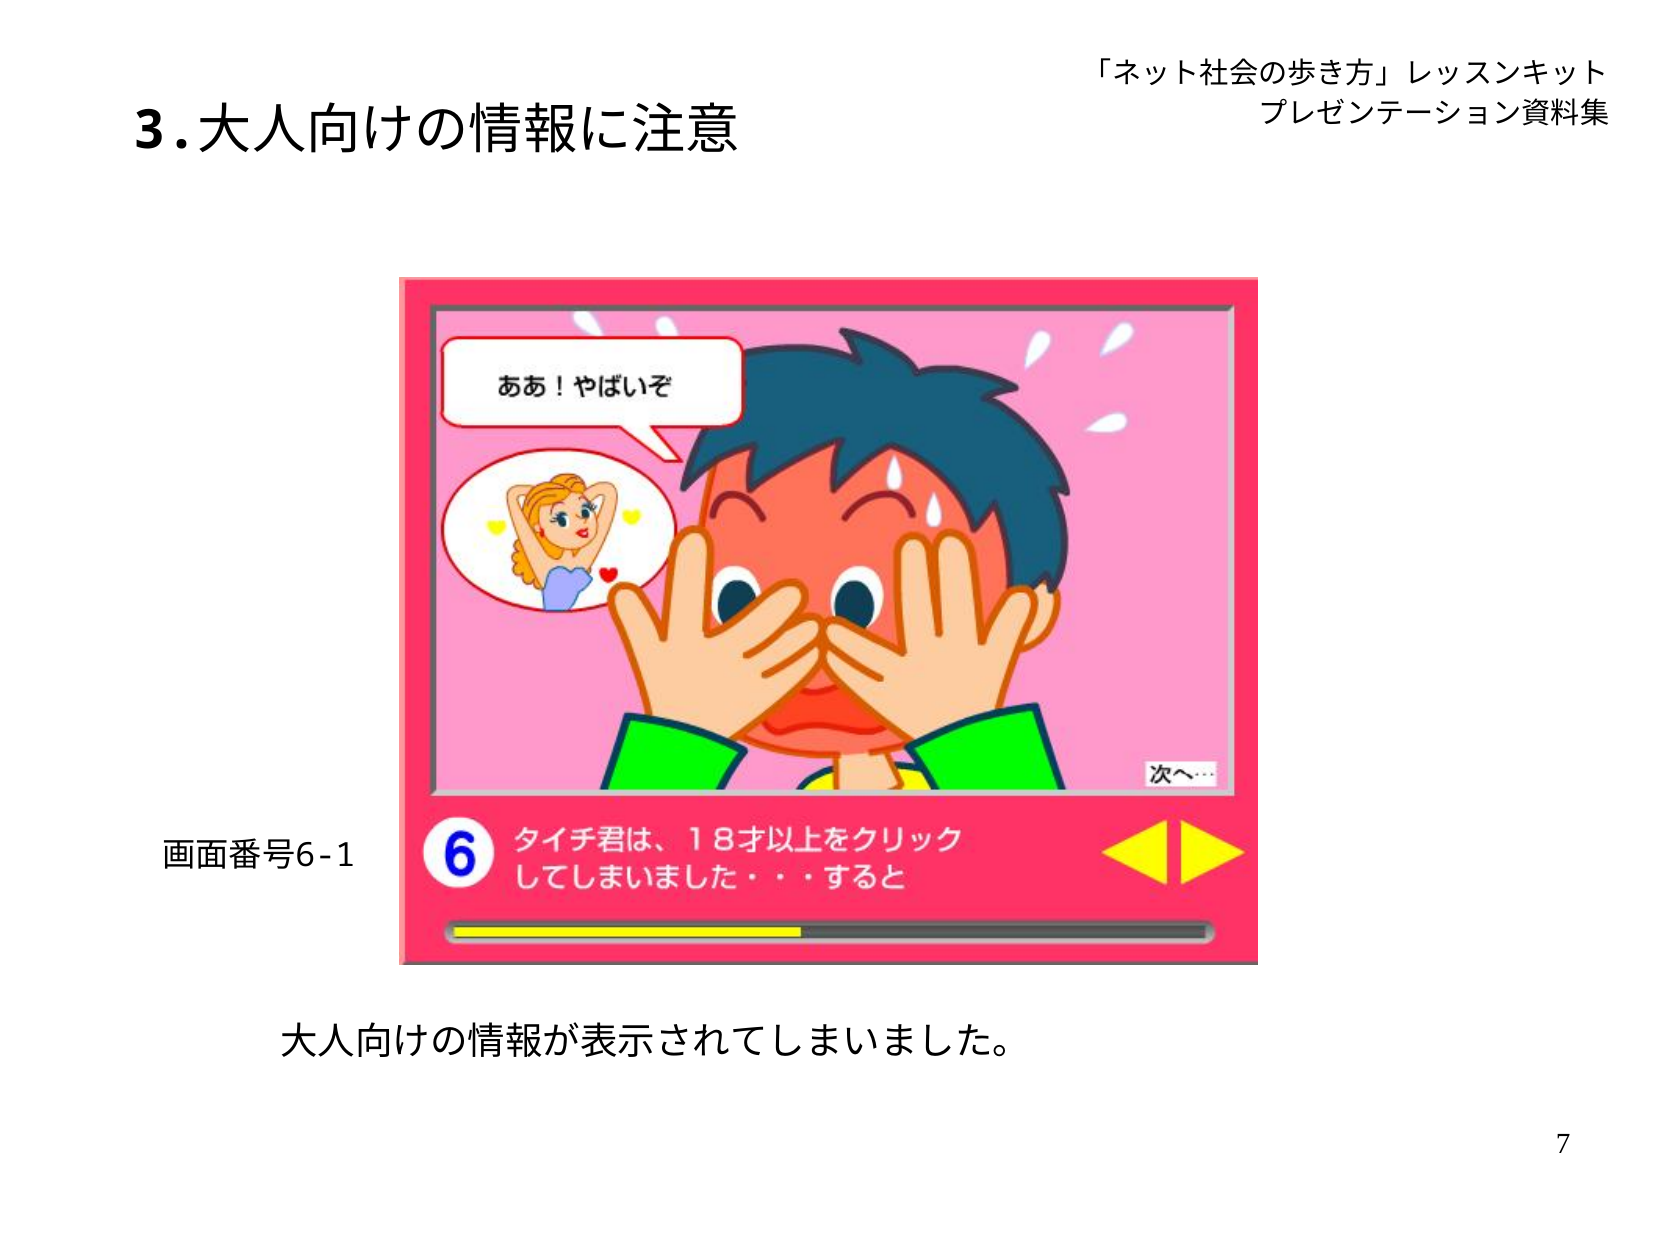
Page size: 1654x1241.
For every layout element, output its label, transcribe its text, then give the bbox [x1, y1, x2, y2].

text_box 3.大人向けの情報に注意 [118, 88, 1093, 169]
text_box 大人向けの情報が表示されてしまいました。 [265, 1003, 1447, 1074]
text_box 「ネット社会の歩き方」レッスンキット プレゼンテーション資料集 [1062, 44, 1625, 139]
picture [399, 277, 1258, 965]
text_box 画面番号6-1 [147, 826, 384, 882]
